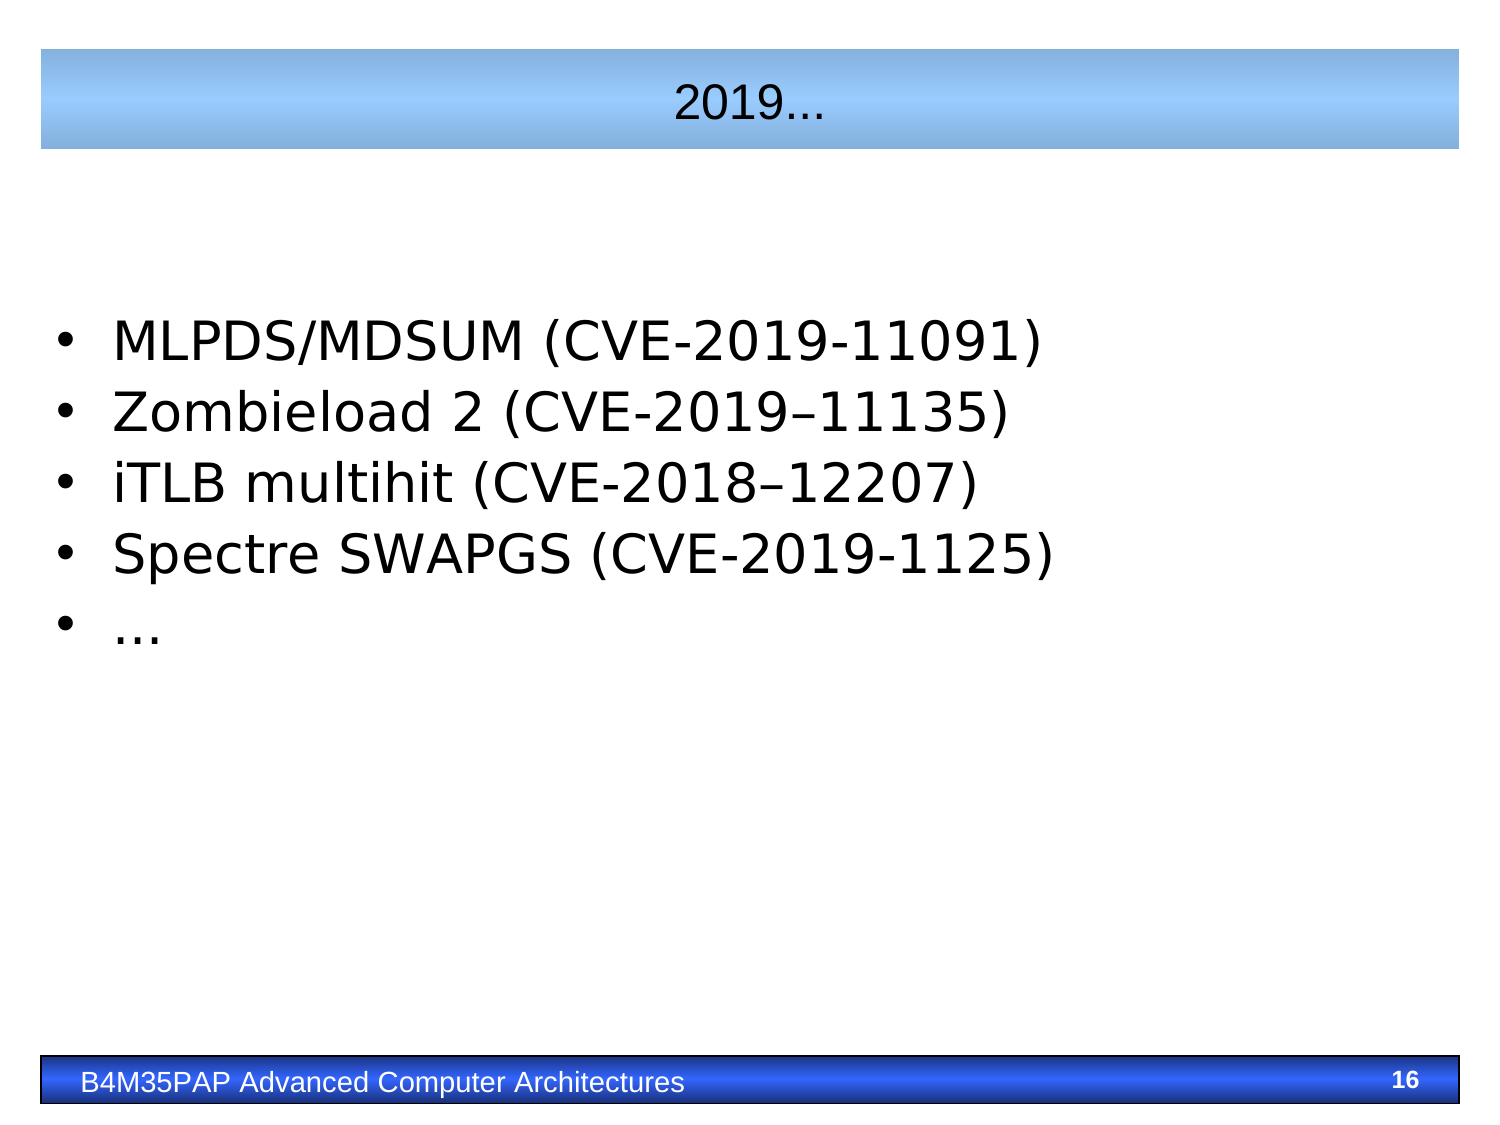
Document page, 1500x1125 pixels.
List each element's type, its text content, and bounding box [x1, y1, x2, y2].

text_box MLPDS/MDSUM (CVE-2019-11091) Zombieload 2 (CVE-2019–11135) iTLB multihit (CVE-2018–12207) Spectre SWAPGS (CVE-2019-1125) ... [41, 156, 1456, 1036]
title 2019... [41, 49, 1459, 149]
